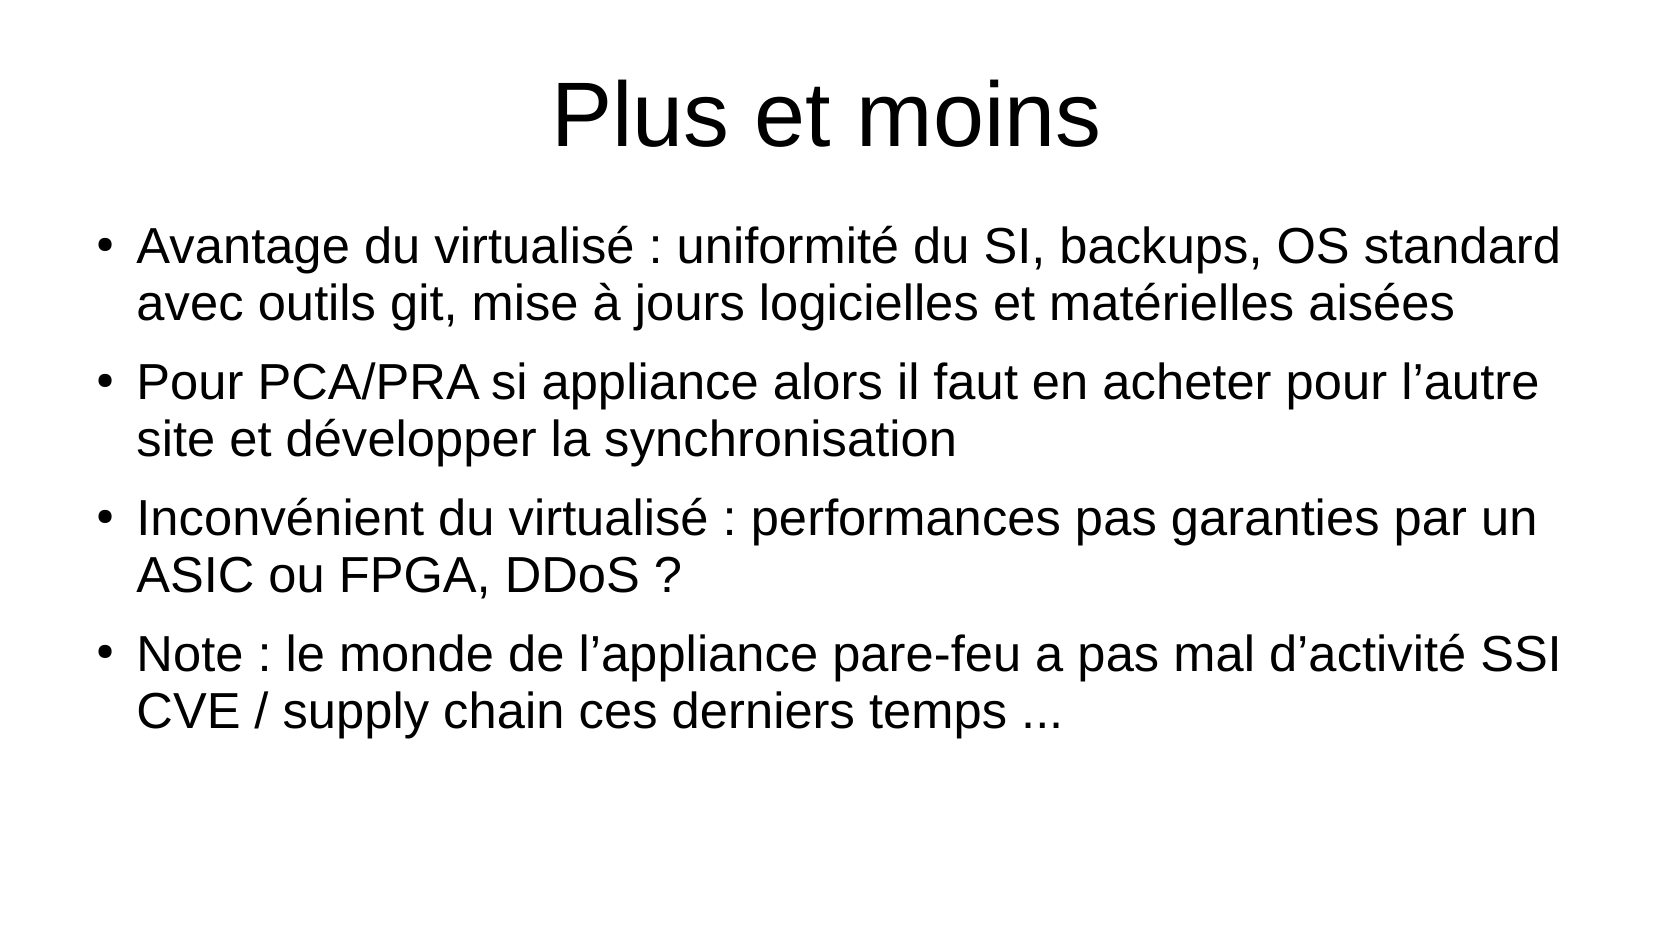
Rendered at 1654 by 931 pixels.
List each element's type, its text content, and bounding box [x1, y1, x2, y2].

list Avantage du virtualisé : uniformité du SI, backups, OS standard avec outils git, mise à jours logicielles et matérielles aisées Pour PCA/PRA si appliance alors il faut en acheter pour l’autre site et développer la synchronisation Inconvénient du virtualisé : performances pas garanties par un ASIC ou FPGA, DDoS ? Note : le monde de l’appliance pare-feu a pas mal d’activité SSI CVE / supply chain ces derniers temps ... [82, 217, 1571, 758]
title Plus et moins [82, 37, 1571, 193]
